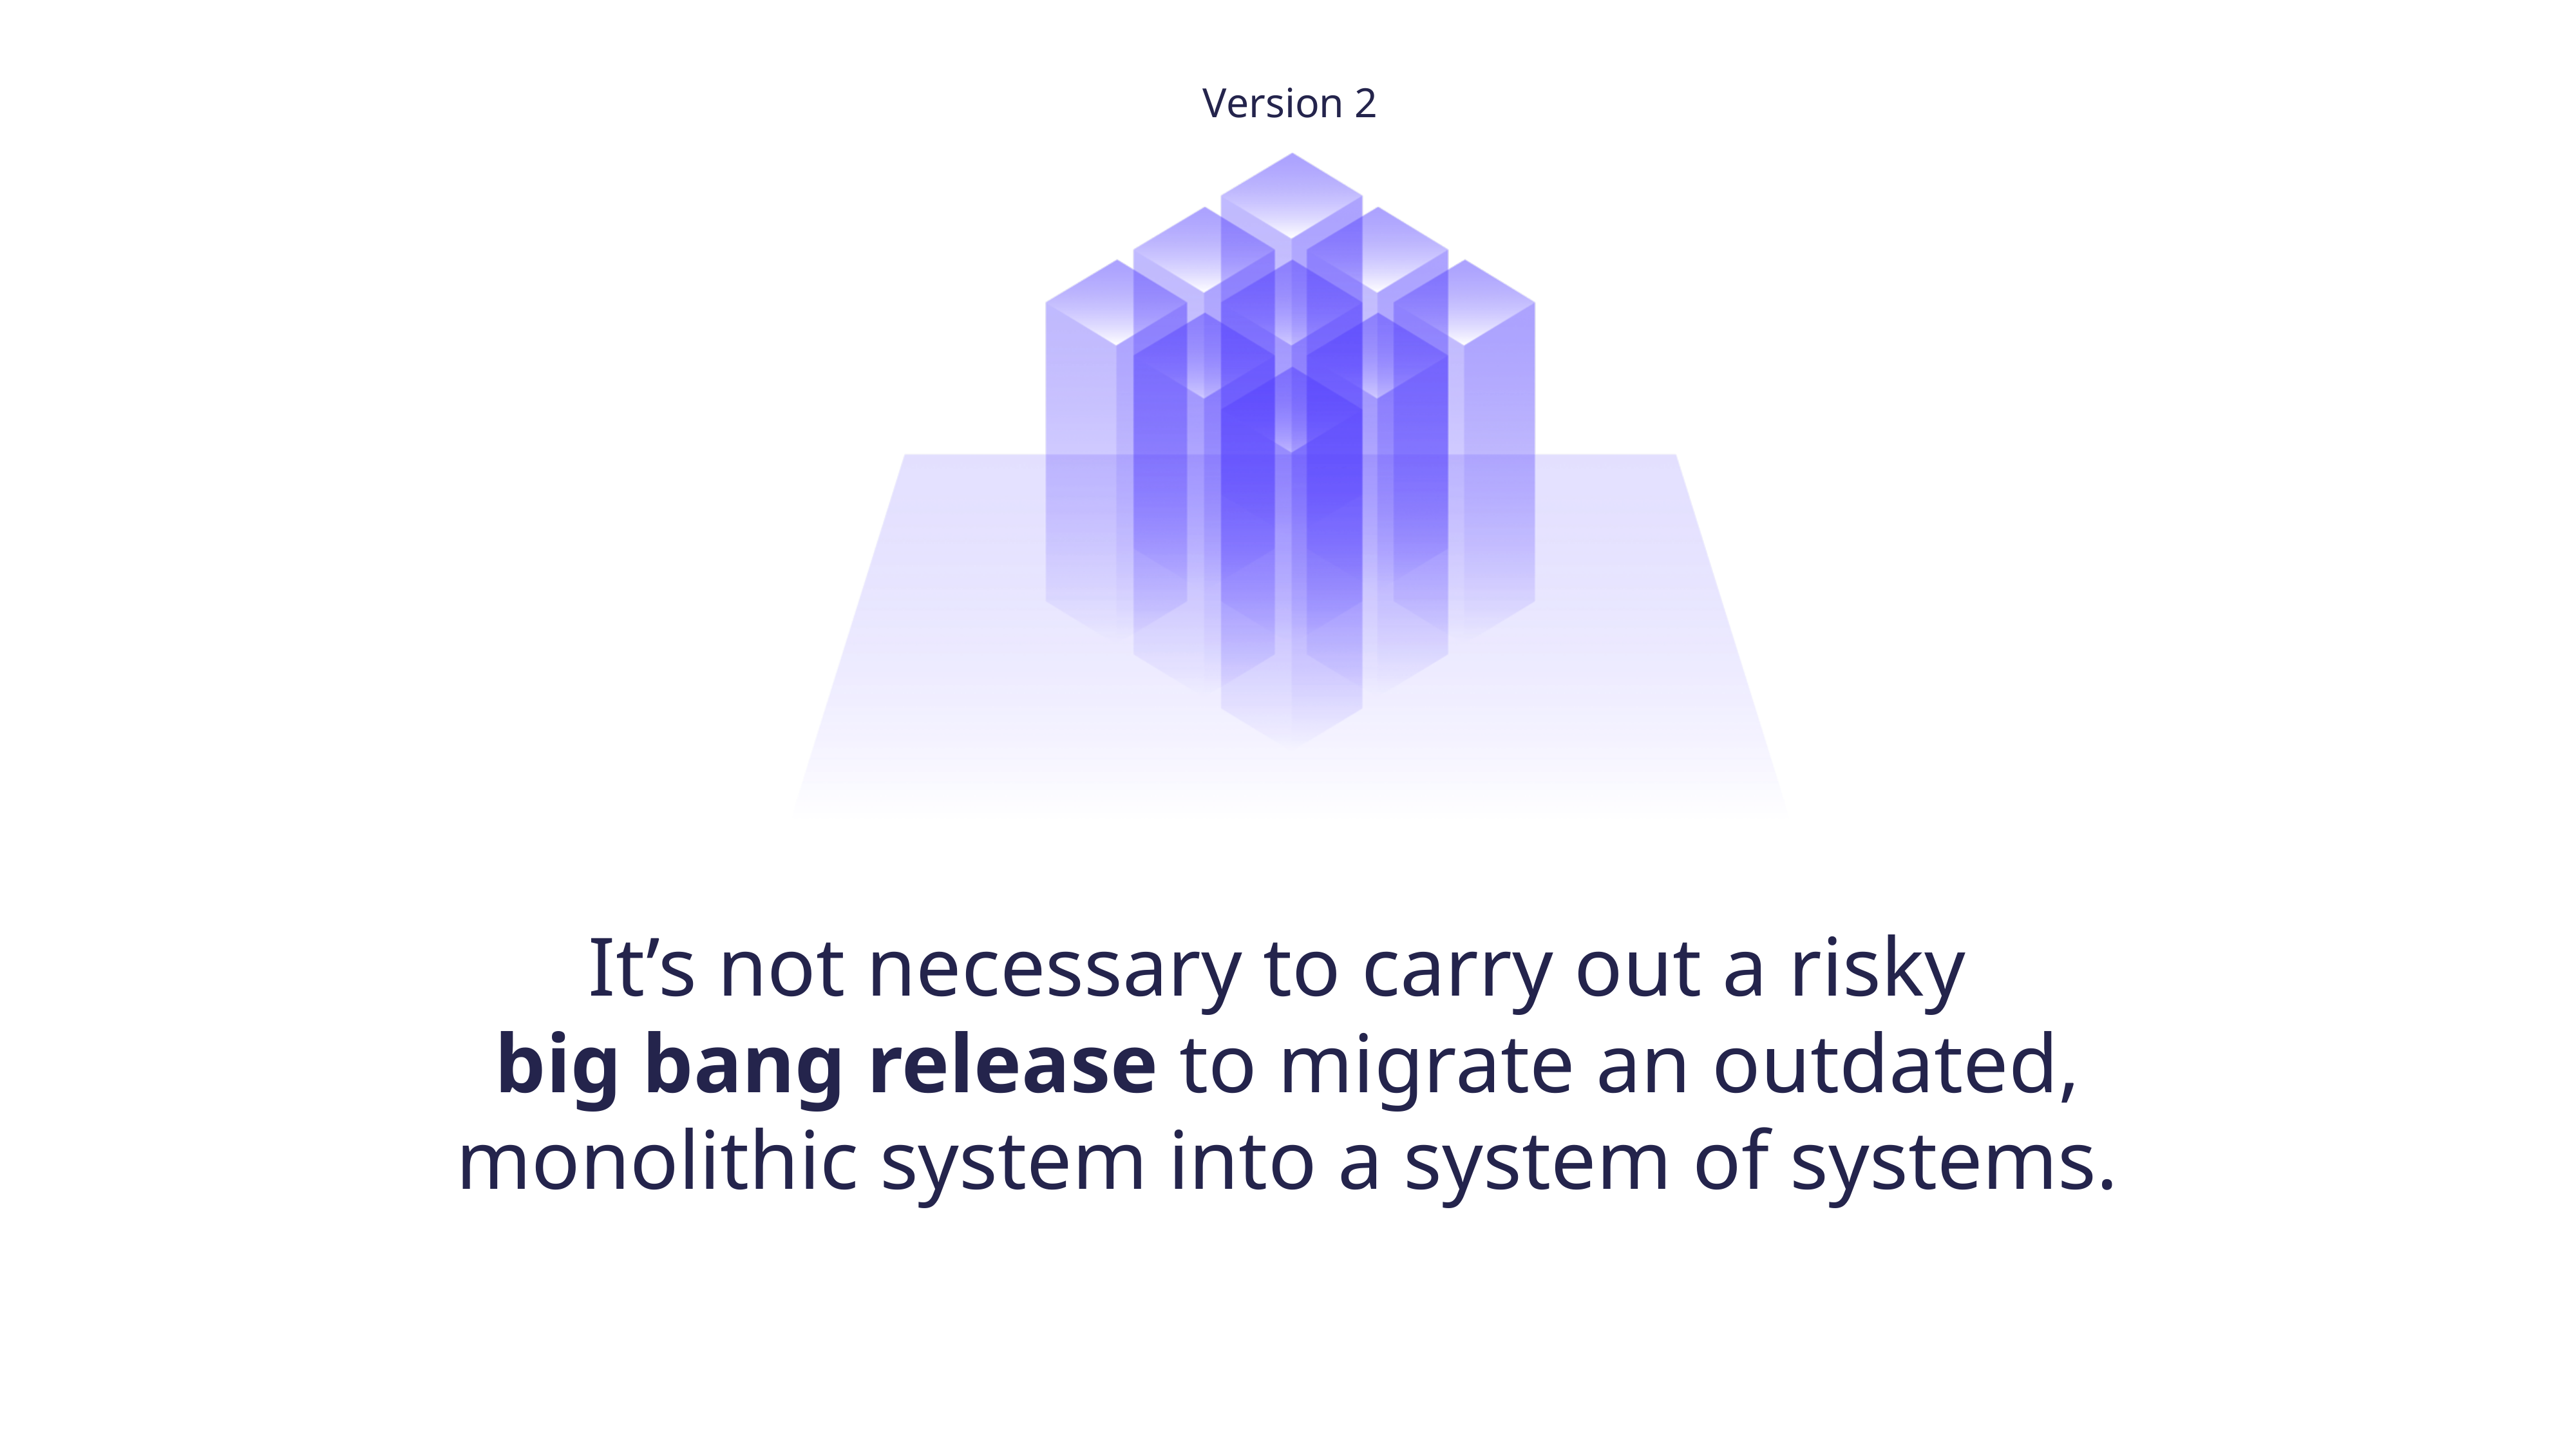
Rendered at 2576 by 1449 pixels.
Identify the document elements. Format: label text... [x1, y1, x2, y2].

list It’s not necessary to carry out a risky big bang release to migrate an outdated, monolithic system into a system of systems. [301, 775, 2275, 1345]
picture [790, 153, 1792, 822]
text_box Version 2 [1197, 71, 1384, 131]
